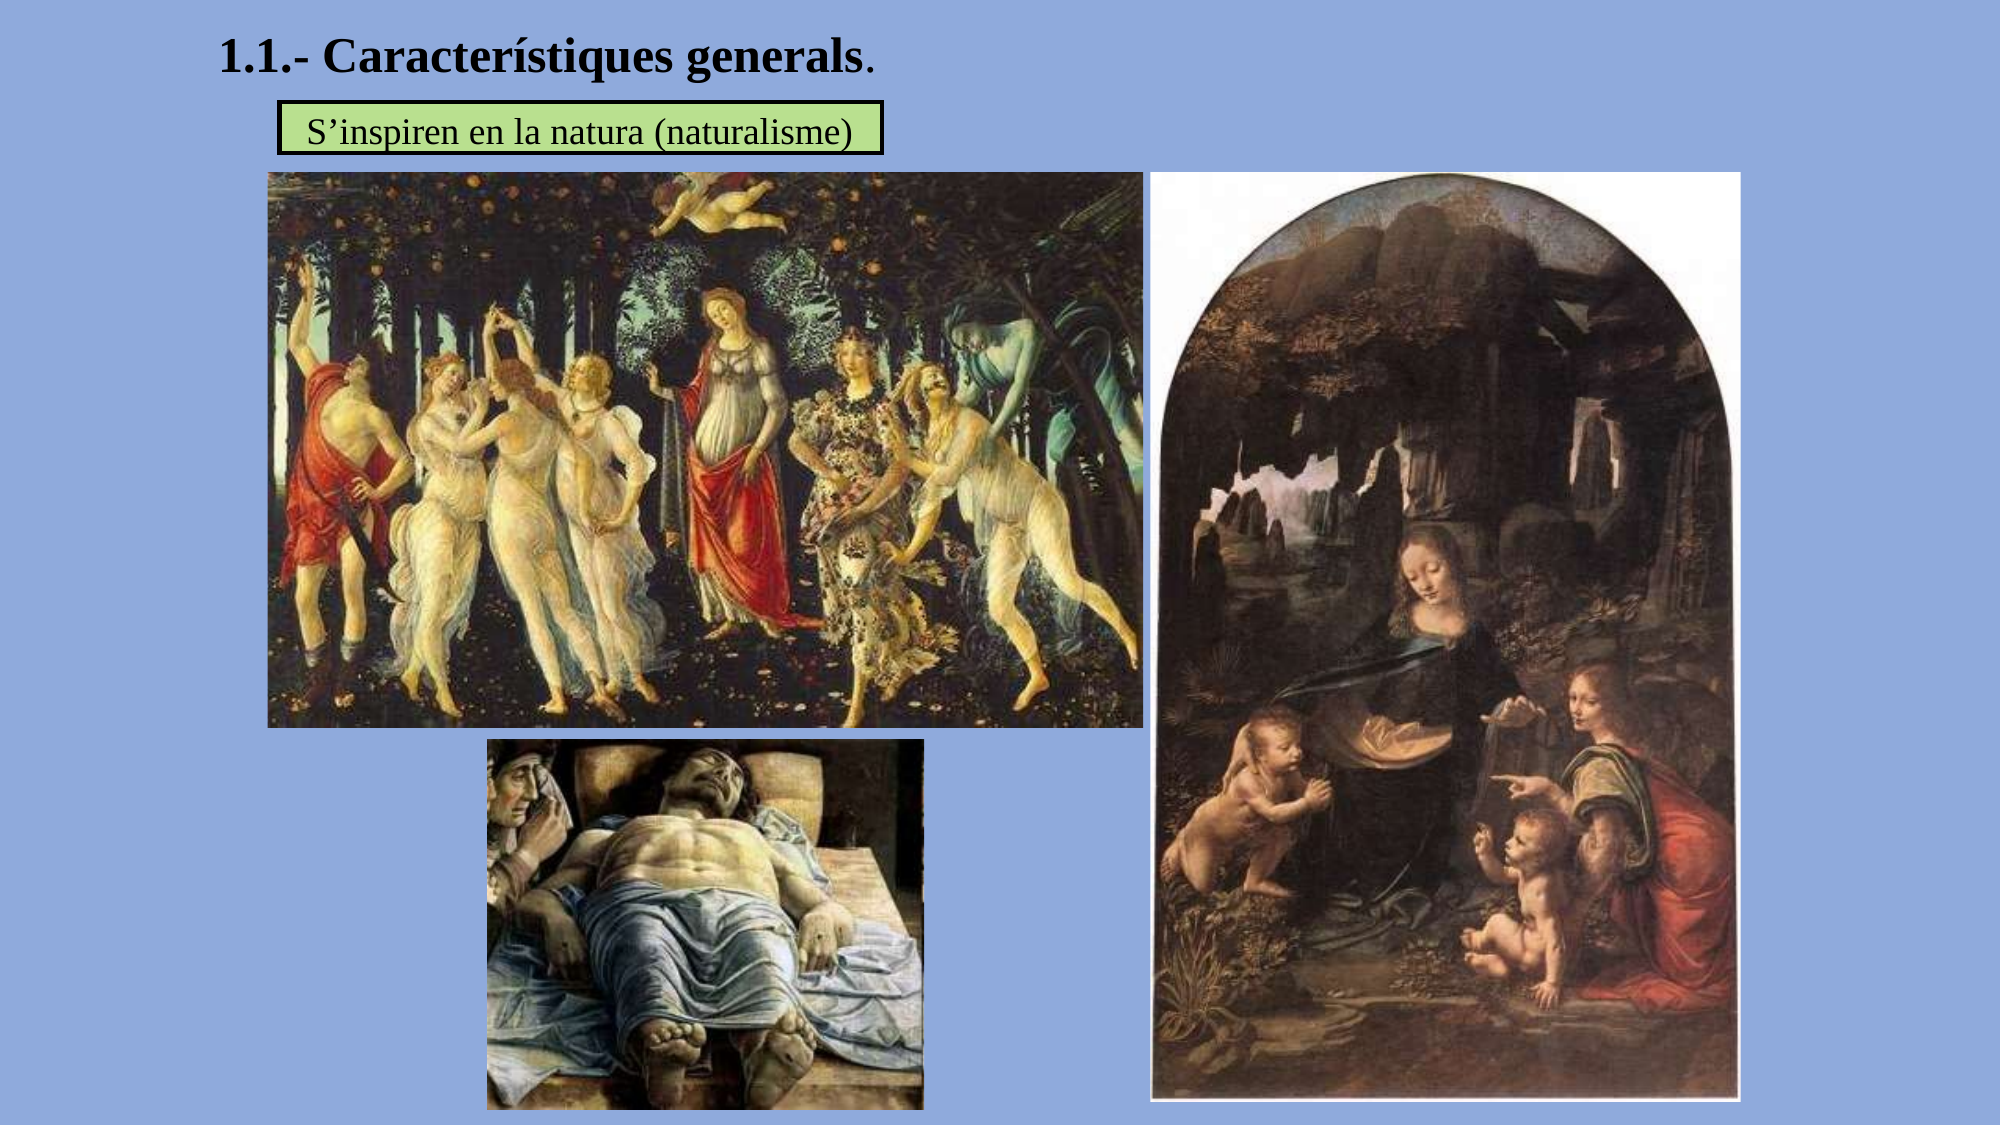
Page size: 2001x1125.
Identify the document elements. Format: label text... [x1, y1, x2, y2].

text_box S’inspiren en la natura (naturalisme) [279, 101, 883, 154]
text_box [487, 740, 924, 1109]
text_box [268, 173, 1143, 728]
title 1.1.- Característiques generals. [214, 19, 1047, 83]
text_box [1150, 173, 1741, 1101]
